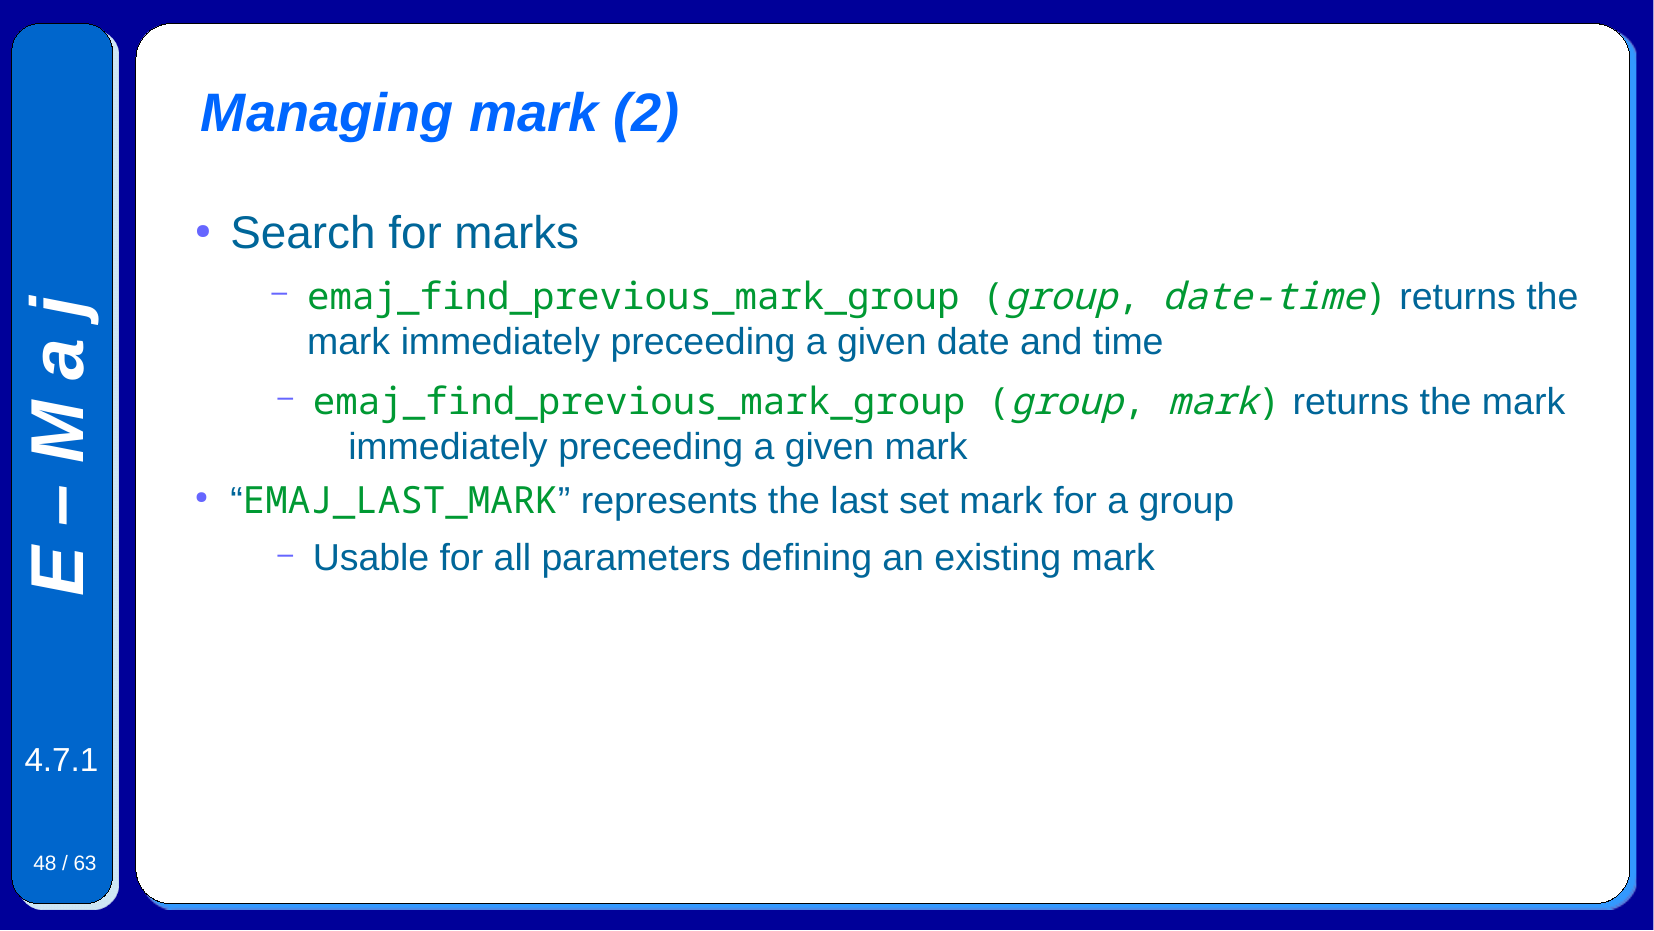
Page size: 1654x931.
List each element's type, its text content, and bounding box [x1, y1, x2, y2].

title Managing mark (2) [200, 34, 1575, 191]
list Search for marks emaj_find_previous_mark_group (group, date-time) returns the mark immediately preceeding a given date and time emaj_find_previous_mark_group (group, mark) returns the mark immediately preceeding a given mark “EMAJ_LAST_MARK” represents the last set mark for a group Usable for all parameters defining an existing mark [177, 206, 1587, 827]
